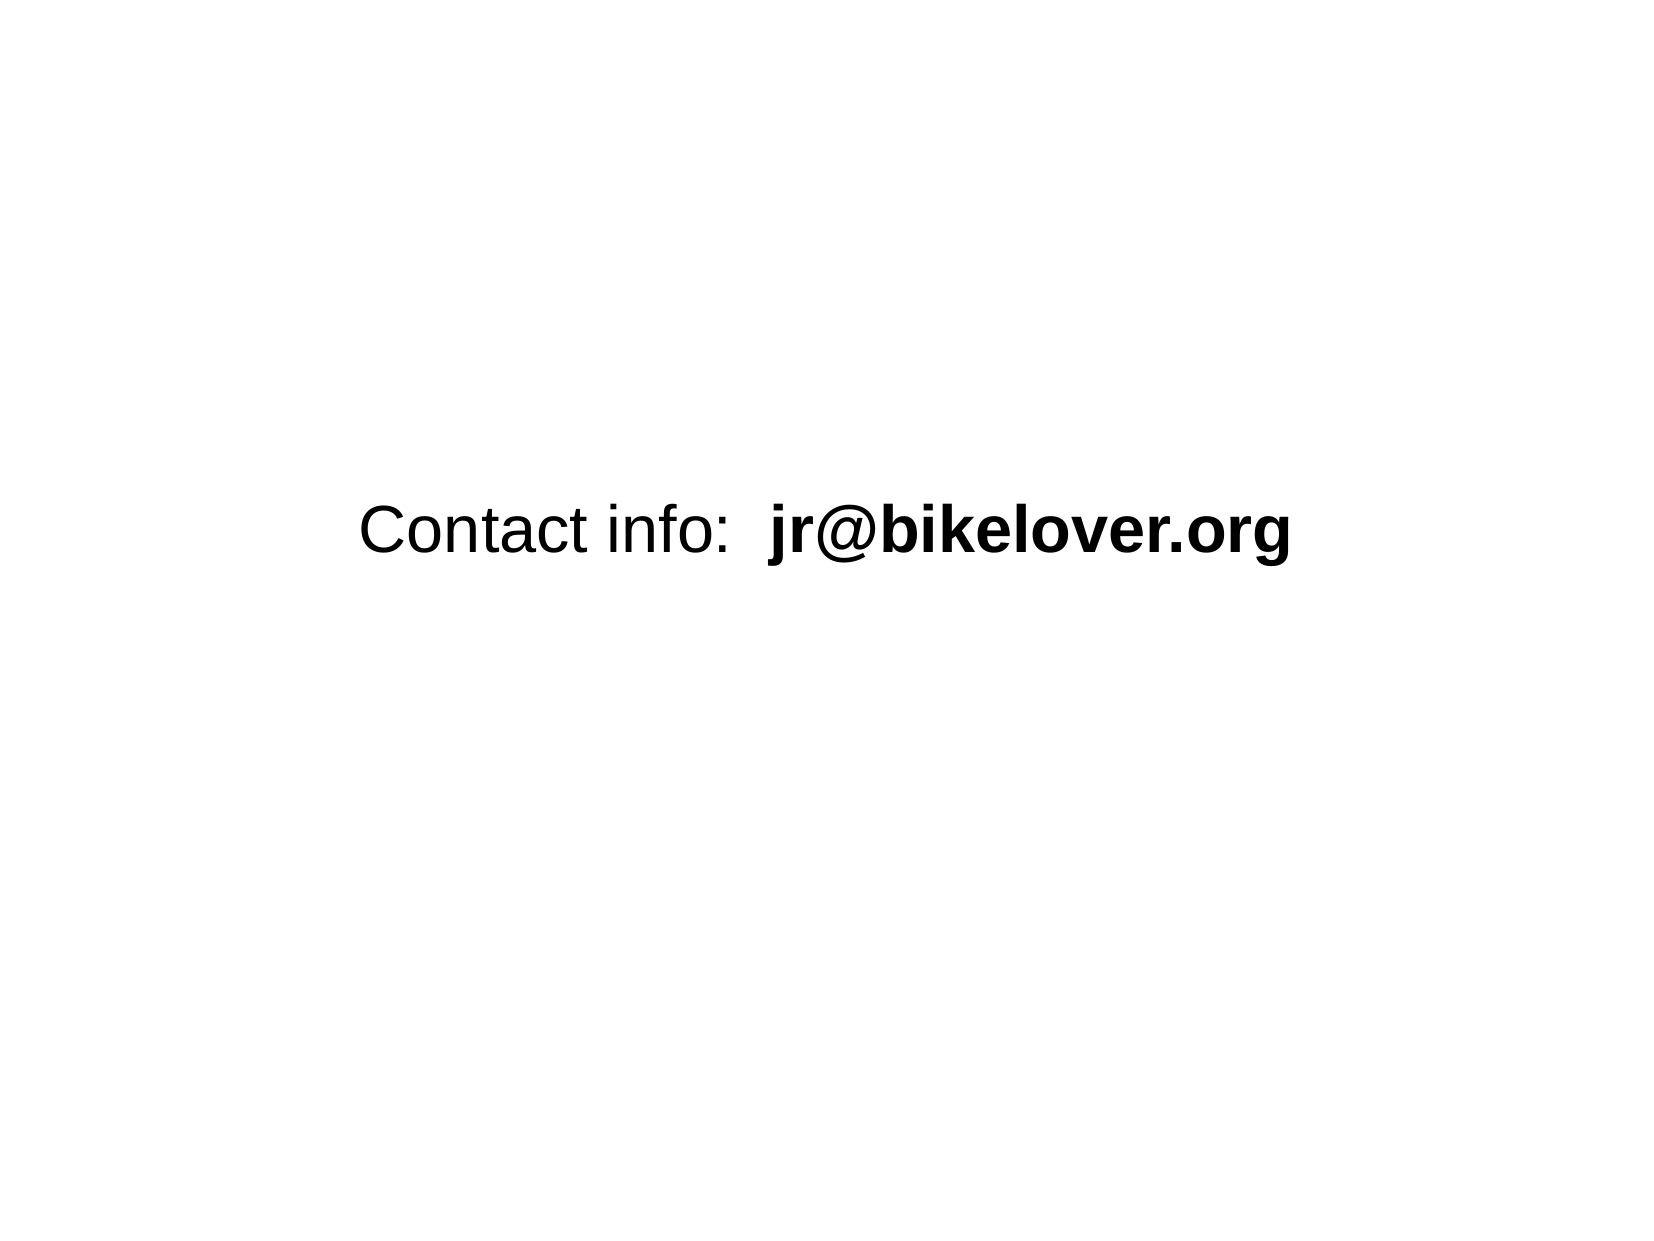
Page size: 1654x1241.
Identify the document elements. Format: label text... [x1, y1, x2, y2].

subtitle Contact info: jr@bikelover.org [82, 49, 1571, 1010]
